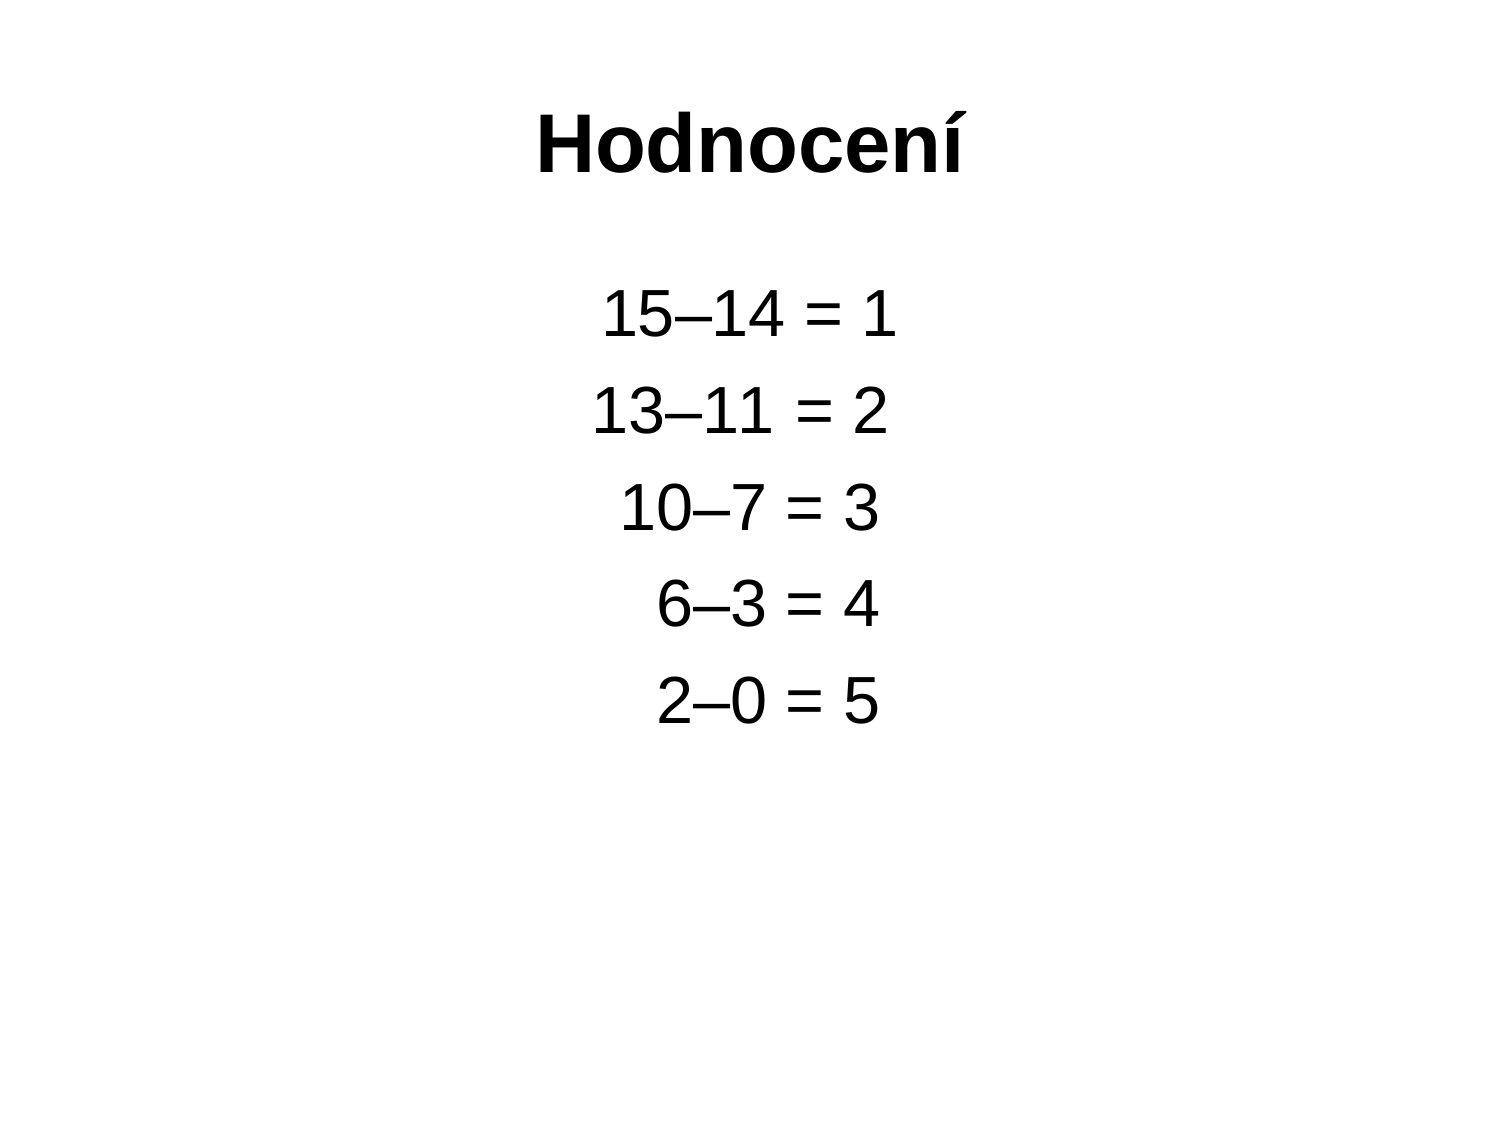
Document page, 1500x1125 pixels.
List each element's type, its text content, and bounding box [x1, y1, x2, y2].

title Hodnocení [75, 45, 1426, 233]
list 15–14 = 1 13–11 = 2 10–7 = 3 6–3 = 4 2–0 = 5 [75, 262, 1426, 1006]
